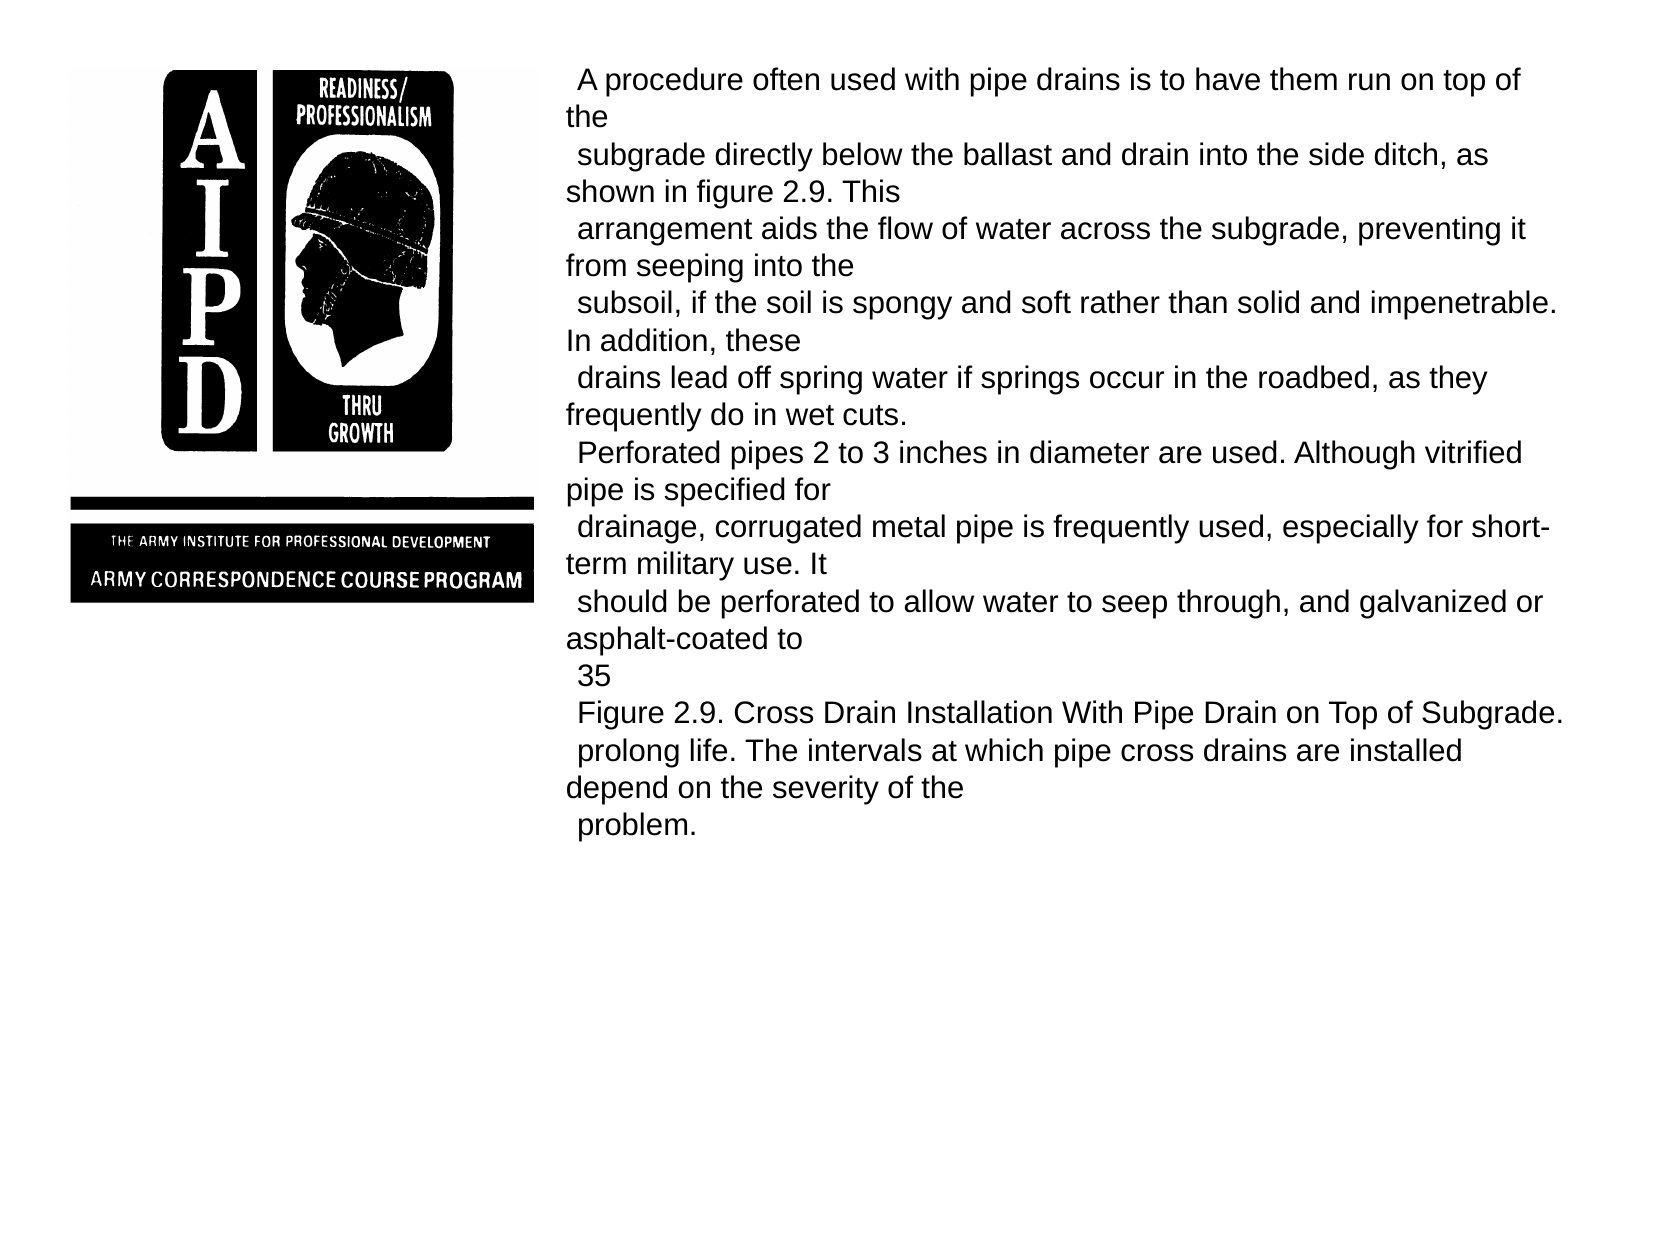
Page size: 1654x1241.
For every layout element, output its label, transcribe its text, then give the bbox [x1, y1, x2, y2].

picture [68, 68, 538, 607]
text_box A procedure often used with pipe drains is to have them run on top of the subgrade directly below the ballast and drain into the side ditch, as shown in figure 2.9. This arrangement aids the flow of water across the subgrade, preventing it from seeping into the subsoil, if the soil is spongy and soft rather than solid and impenetrable. In addition, these drains lead off spring water if springs occur in the roadbed, as they frequently do in wet cuts. Perforated pipes 2 to 3 inches in diameter are used. Although vitrified pipe is specified for drainage, corrugated metal pipe is frequently used, especially for short-term military use. It should be perforated to allow water to seep through, and galvanized or asphalt-coated to 35 Figure 2.9. Cross Drain Installation With Pipe Drain on Top of Subgrade. prolong life. The intervals at which pipe cross drains are installed depend on the severity of the problem. [551, 51, 1581, 850]
